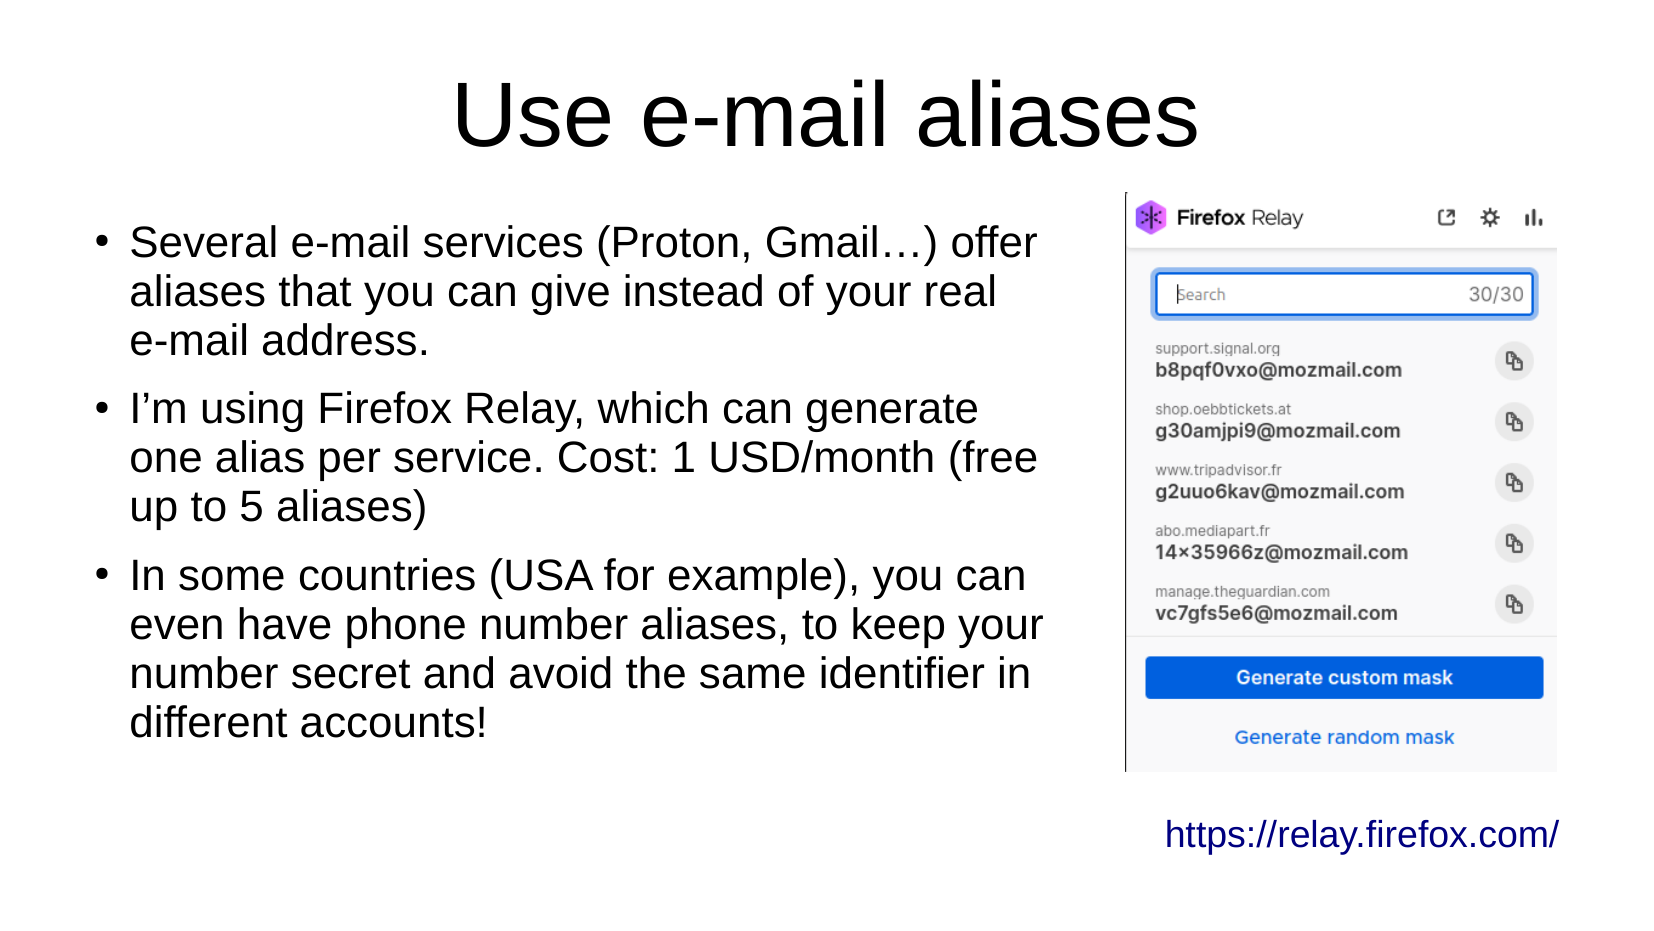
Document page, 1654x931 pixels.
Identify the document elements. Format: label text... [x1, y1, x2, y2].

picture [1125, 192, 1557, 772]
list Several e-mail services (Proton, Gmail…) offer aliases that you can give instead of your real e-mail address. I’m using Firefox Relay, which can generate one alias per service. Cost: 1 USD/month (free up to 5 aliases) In some countries (USA for example), you can even have phone number aliases, to keep your number secret and avoid the same identifier in different accounts! [82, 217, 1051, 758]
text_box https://relay.firefox.com/ [1150, 805, 1576, 863]
title Use e-mail aliases [82, 37, 1571, 193]
